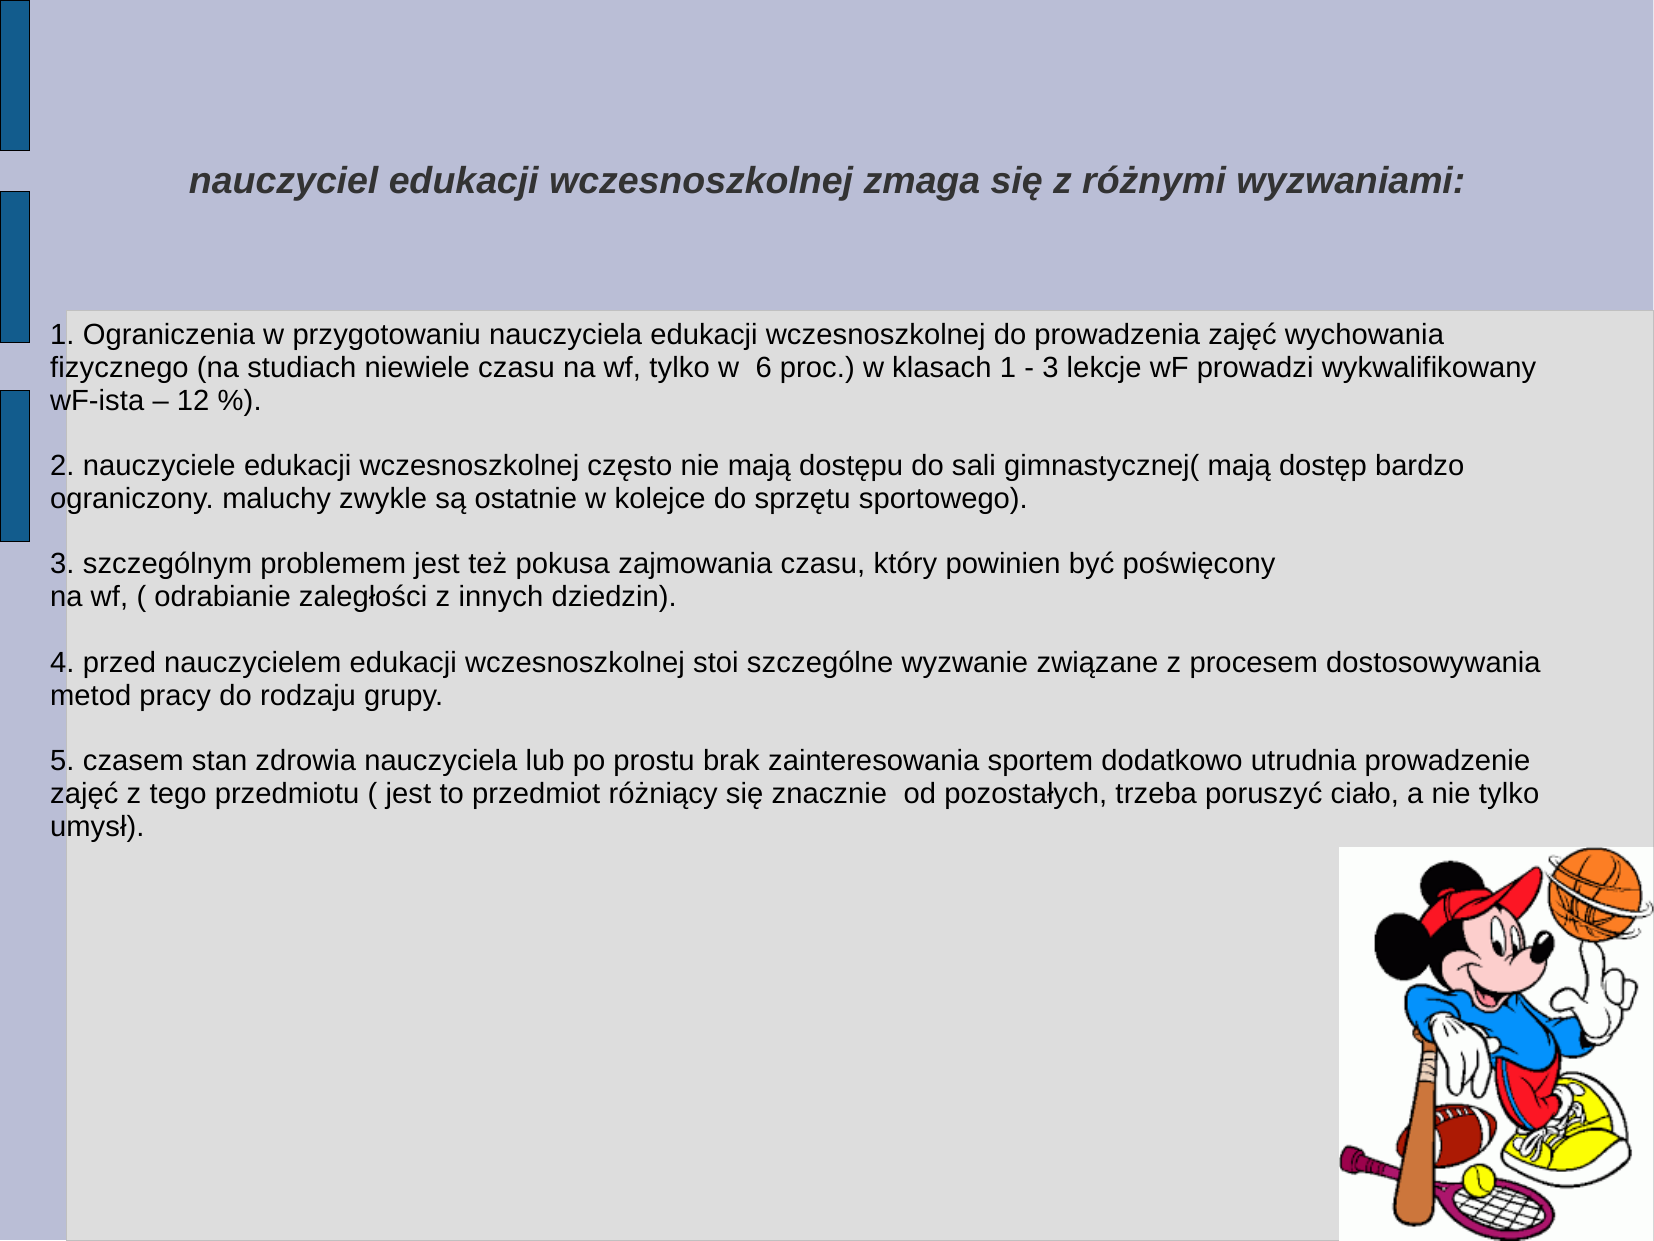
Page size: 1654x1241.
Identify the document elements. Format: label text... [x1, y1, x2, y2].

picture [1339, 847, 1654, 1241]
title nauczyciel edukacji wczesnoszkolnej zmaga się z różnymi wyzwaniami: [121, 91, 1534, 299]
text_box 1. Ograniczenia w przygotowaniu nauczyciela edukacji wczesnoszkolnej do prowadzenia zajęć wychowania fizycznego (na studiach niewiele czasu na wf, tylko w 6 proc.) w klasach 1 - 3 lekcje wF prowadzi wykwalifikowany wF-ista – 12 %). 2. nauczyciele edukacji wczesnoszkolnej często nie mają dostępu do sali gimnastycznej( mają dostęp bardzo ograniczony. maluchy zwykle są ostatnie w kolejce do sprzętu sportowego). 3. szczególnym problemem jest też pokusa zajmowania czasu, który powinien być poświęcony na wf, ( odrabianie zaległości z innych dziedzin). 4. przed nauczycielem edukacji wczesnoszkolnej stoi szczególne wyzwanie związane z procesem dostosowywania metod pracy do rodzaju grupy. 5. czasem stan zdrowia nauczyciela lub po prostu brak zainteresowania sportem dodatkowo utrudnia prowadzenie zajęć z tego przedmiotu ( jest to przedmiot różniący się znacznie od pozostałych, trzeba poruszyć ciało, a nie tylko umysł). [35, 212, 1571, 1170]
